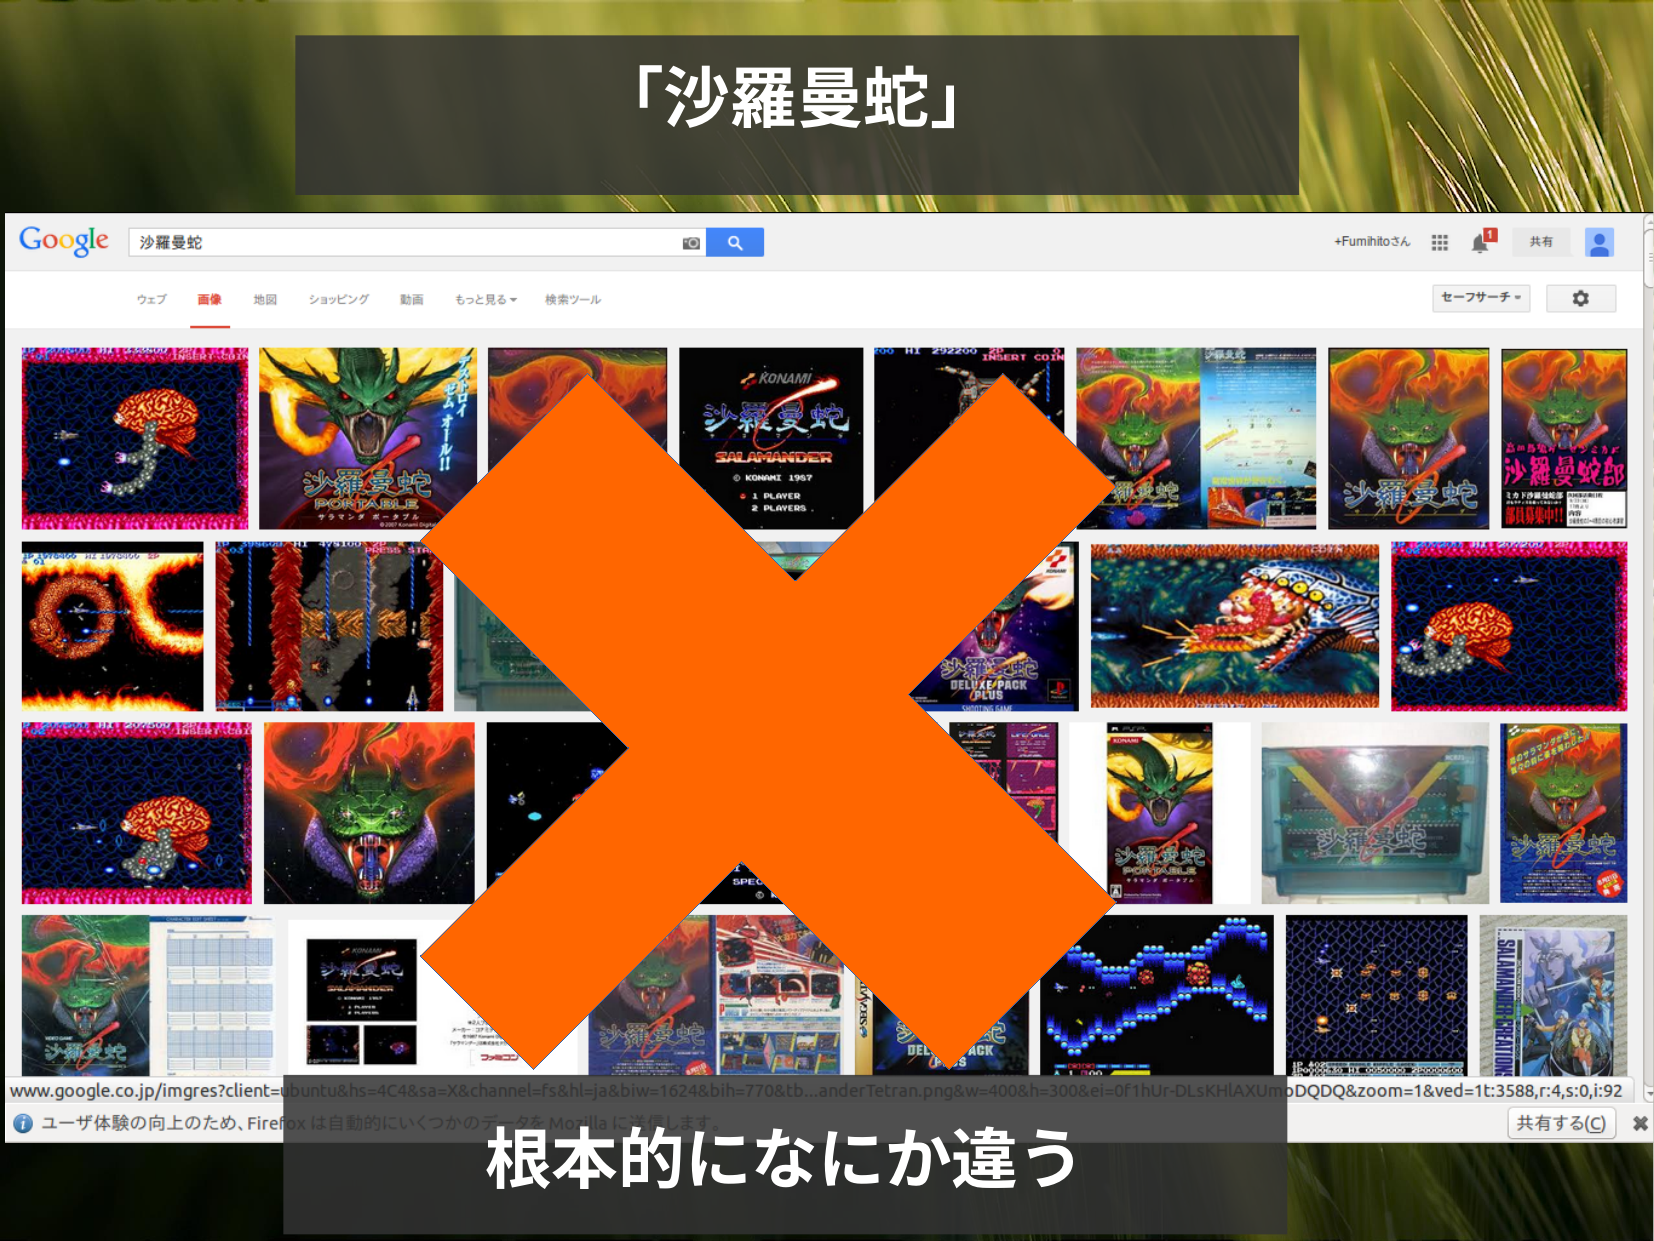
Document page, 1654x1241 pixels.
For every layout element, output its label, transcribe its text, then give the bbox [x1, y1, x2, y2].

text_box 「沙羅曼蛇」 [295, 35, 1300, 195]
text_box [420, 373, 1117, 1070]
text_box 根本的になにか違う [283, 1074, 1288, 1235]
picture [0, 0, 1654, 1241]
